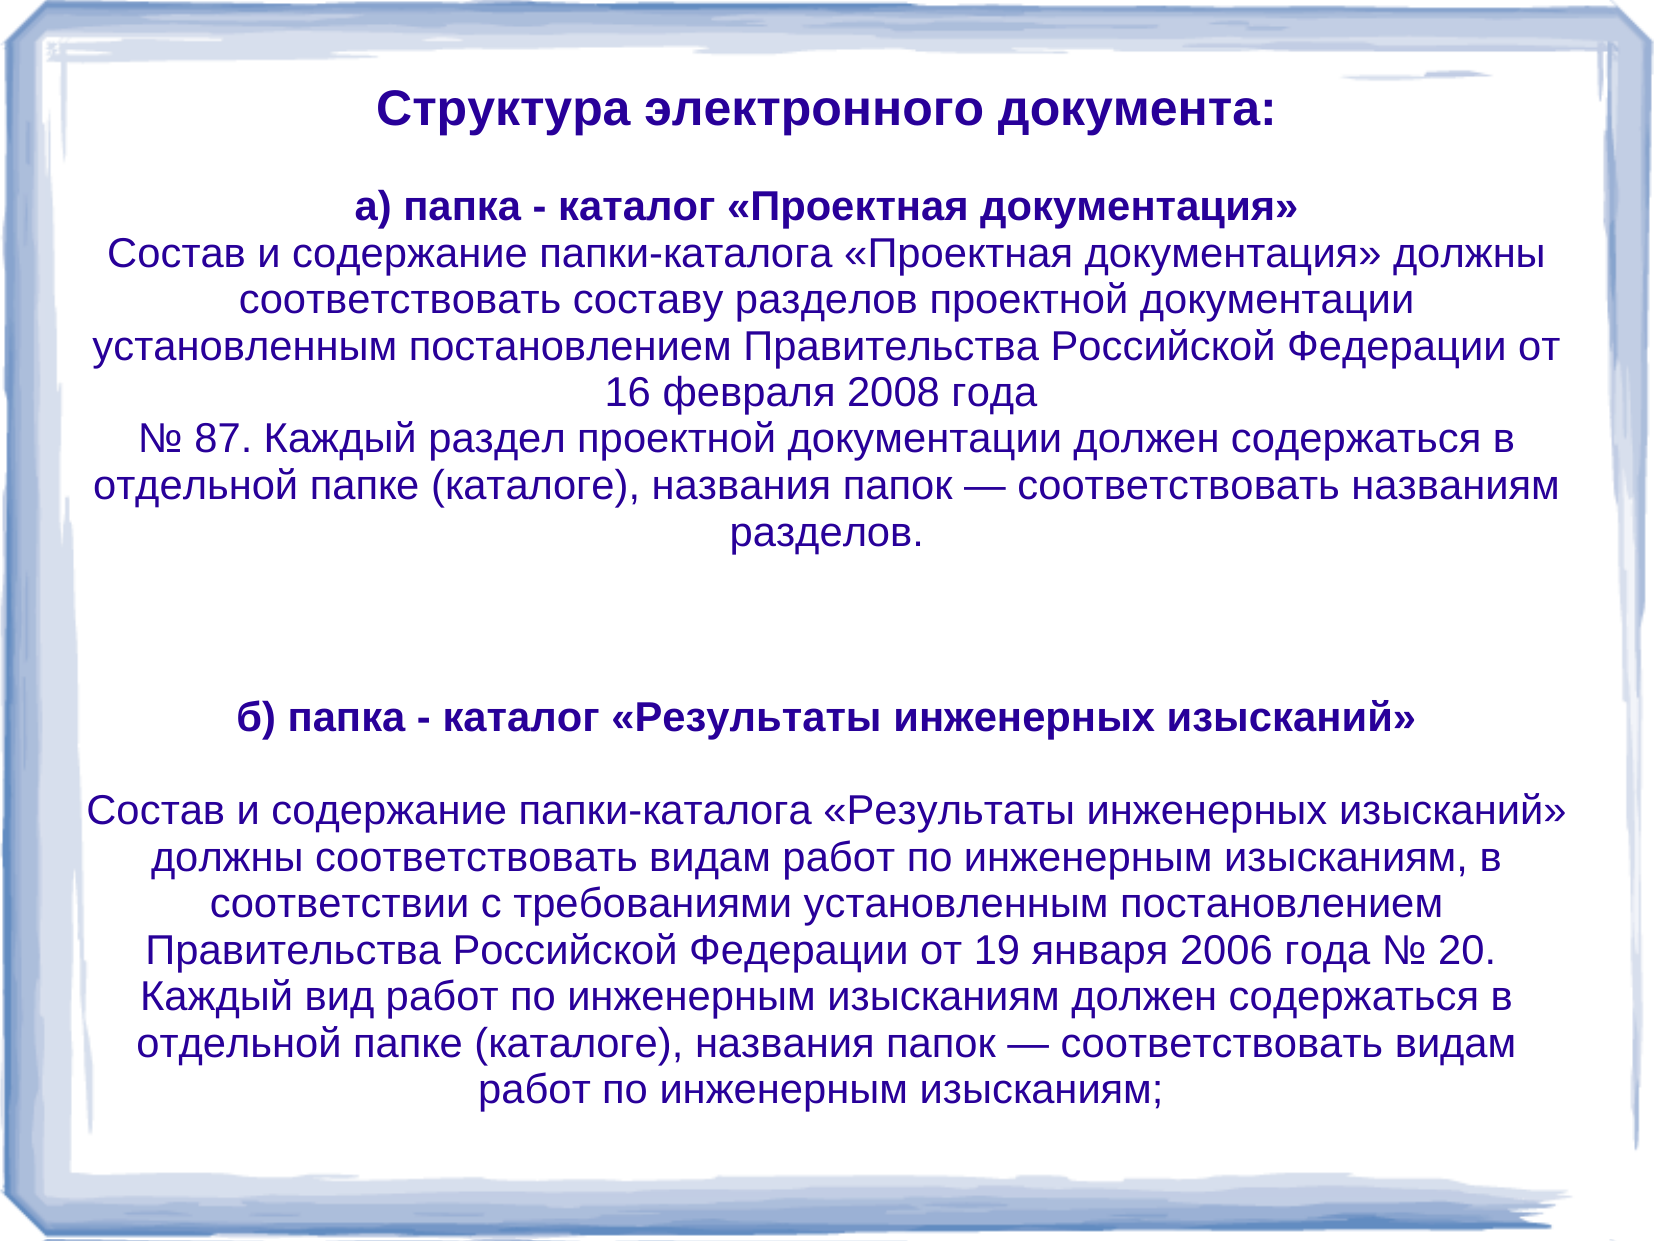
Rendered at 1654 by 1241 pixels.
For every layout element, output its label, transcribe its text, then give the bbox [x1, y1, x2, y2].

subtitle Структура электронного документа: а) папка ‑ каталог «Проектная документация» Состав и содержание папки-каталога «Проектная документация» должны соответствовать составу разделов проектной документации установленным постановлением Правительства Российской Федерации от 16 февраля 2008 года № 87. Каждый раздел проектной документации должен содержаться в отдельной папке (каталоге), названия папок — соответствовать названиям разделов. б) папка ‑ каталог «Результаты инженерных изысканий» Состав и содержание папки-каталога «Результаты инженерных изысканий» должны соответствовать видам работ по инженерным изысканиям, в соответствии с требованиями установленным постановлением Правительства Российской Федерации от 19 января 2006 года № 20. Каждый вид работ по инженерным изысканиям должен содержаться в отдельной папке (каталоге), названия папок — соответствовать видам работ по инженерным изысканиям; [82, 0, 1571, 1206]
picture [0, 0, 1654, 1241]
